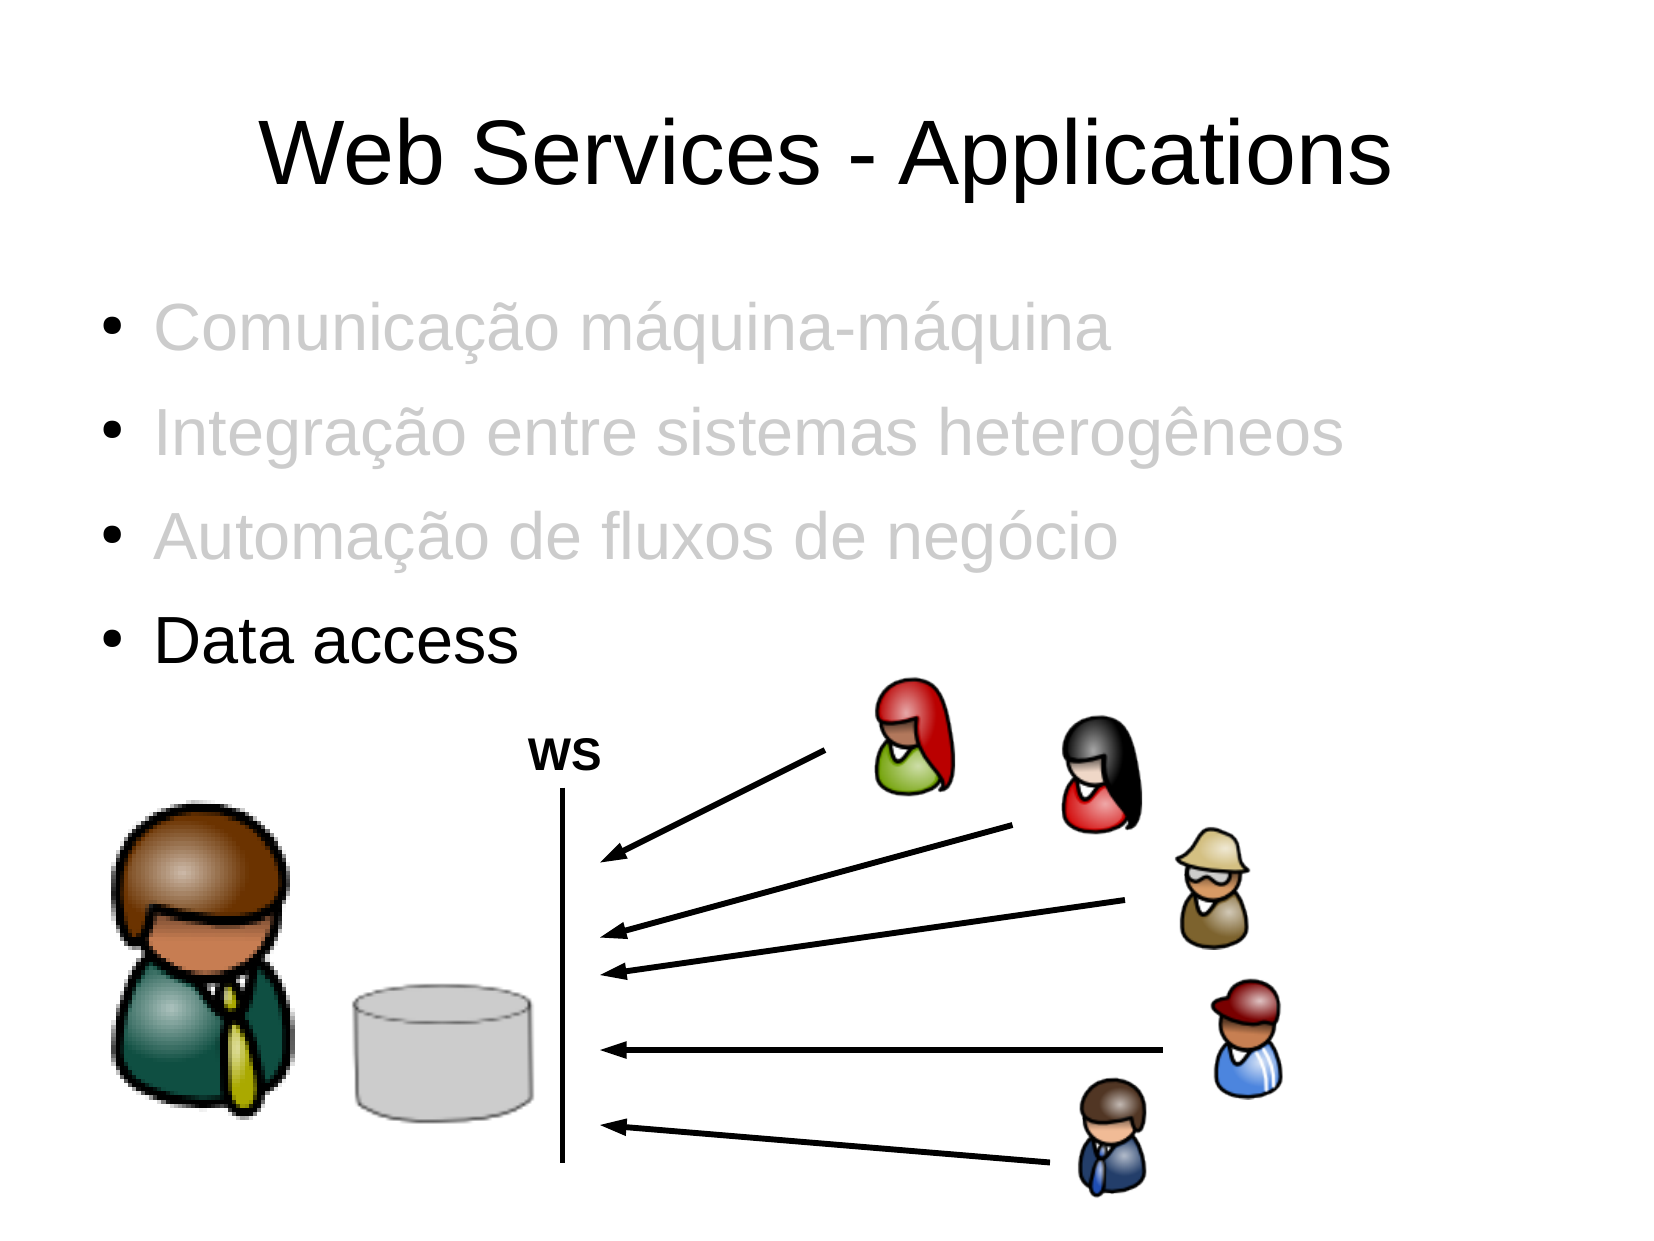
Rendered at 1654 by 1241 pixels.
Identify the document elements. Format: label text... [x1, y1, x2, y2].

picture [1187, 974, 1313, 1100]
picture [1037, 712, 1276, 950]
title Web Services - Applications [82, 49, 1571, 257]
picture [1050, 1074, 1175, 1201]
picture [850, 674, 976, 800]
picture [37, 792, 557, 1169]
text_box WS [513, 721, 617, 788]
list Comunicação máquina-máquina Integração entre sistemas heterogêneos Automação de fluxos de negócio Data access [82, 290, 1571, 1109]
